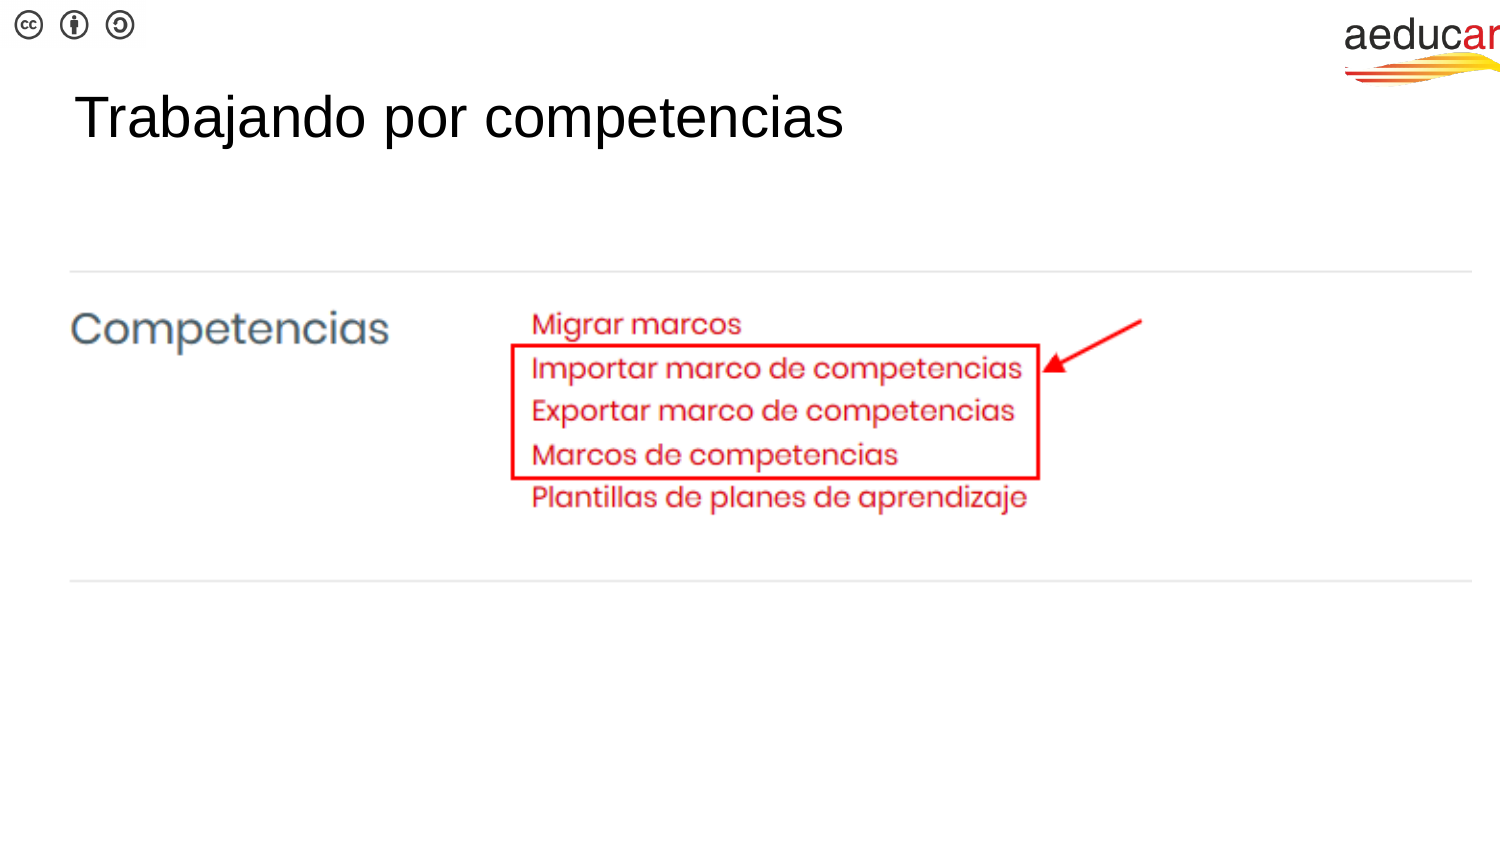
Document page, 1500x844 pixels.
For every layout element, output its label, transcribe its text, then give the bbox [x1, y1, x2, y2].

picture [28, 250, 1472, 594]
picture [0, 0, 146, 48]
picture [1344, 0, 1500, 104]
title Trabajando por competencias [59, 64, 1164, 181]
